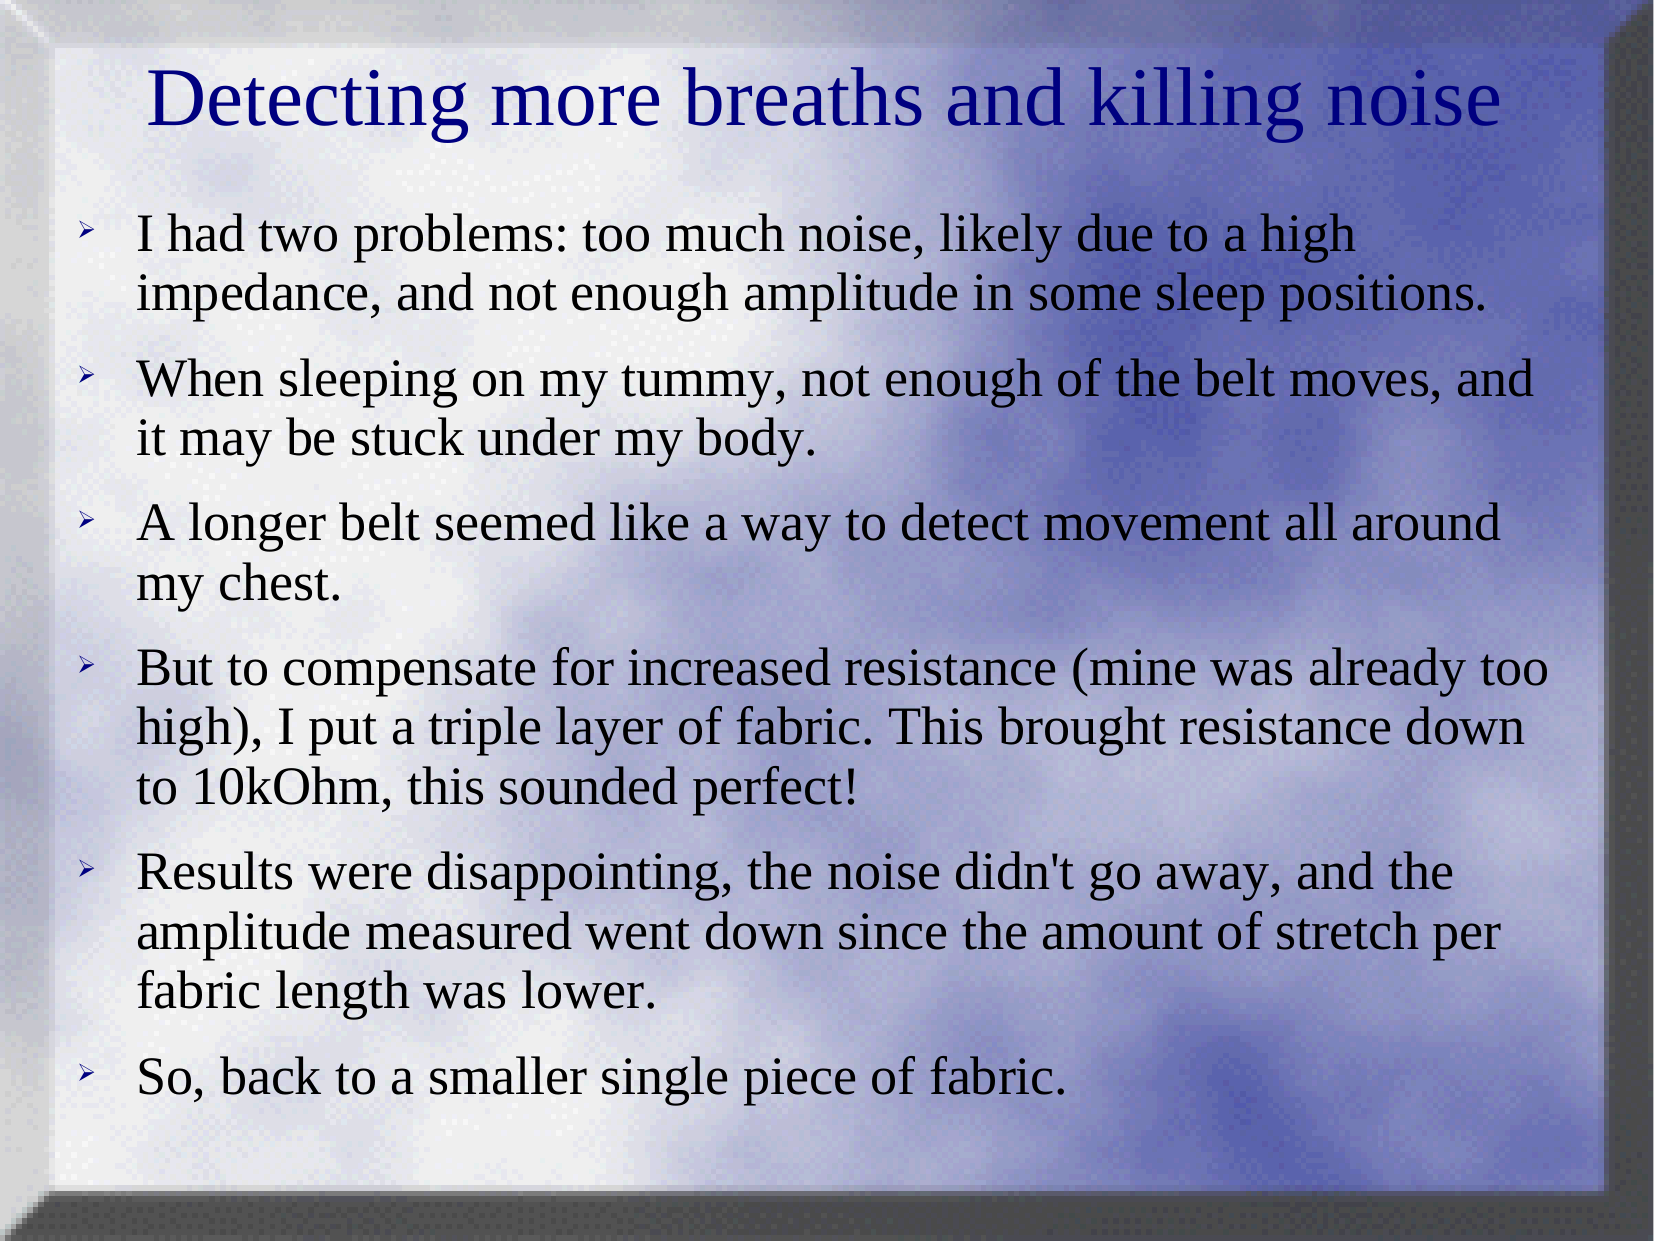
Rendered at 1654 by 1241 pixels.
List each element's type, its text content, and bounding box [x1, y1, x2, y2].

picture [0, 0, 1654, 1241]
title Detecting more breaths and killing noise [117, 43, 1534, 151]
list I had two problems: too much noise, likely due to a high impedance, and not enough amplitude in some sleep positions. When sleeping on my tummy, not enough of the belt moves, and it may be stuck under my body. A longer belt seemed like a way to detect movement all around my chest. But to compensate for increased resistance (mine was already too high), I put a triple layer of fabric. This brought resistance down to 10kOhm, this sounded perfect! Results were disappointing, the noise didn't go away, and the amplitude measured went down since the amount of stretch per fabric length was lower. So, back to a smaller single piece of fabric. [77, 203, 1575, 1106]
